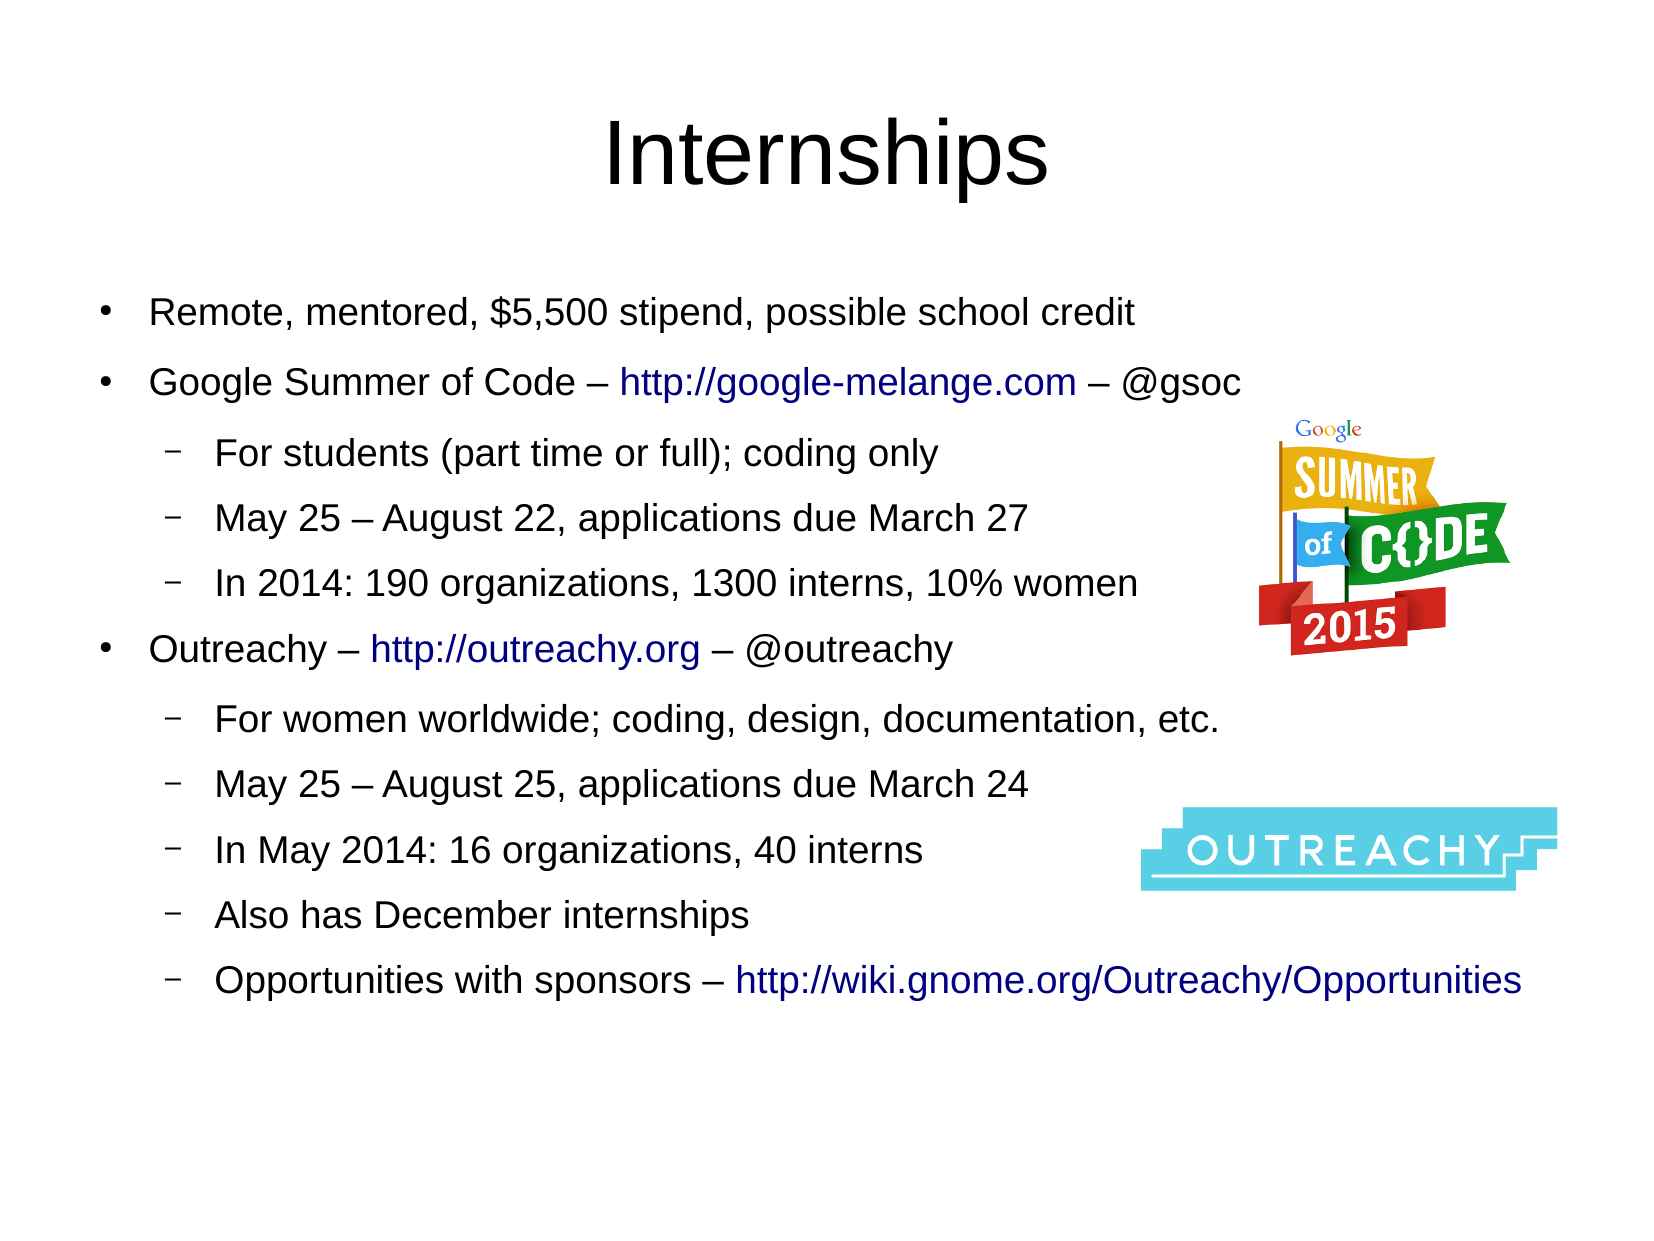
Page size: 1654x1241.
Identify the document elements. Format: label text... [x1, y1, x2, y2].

title Internships [82, 49, 1571, 257]
list Remote, mentored, $5,500 stipend, possible school credit Google Summer of Code – http://google-melange.com – @gsoc For students (part time or full); coding only May 25 – August 22, applications due March 27 In 2014: 190 organizations, 1300 interns, 10% women Outreachy – http://outreachy.org – @outreachy For women worldwide; coding, design, documentation, etc. May 25 – August 25, applications due March 24 In May 2014: 16 organizations, 40 interns Also has December internships Opportunities with sponsors – http://wiki.gnome.org/Outreachy/Opportunities [82, 290, 1571, 1010]
picture [1140, 806, 1558, 891]
